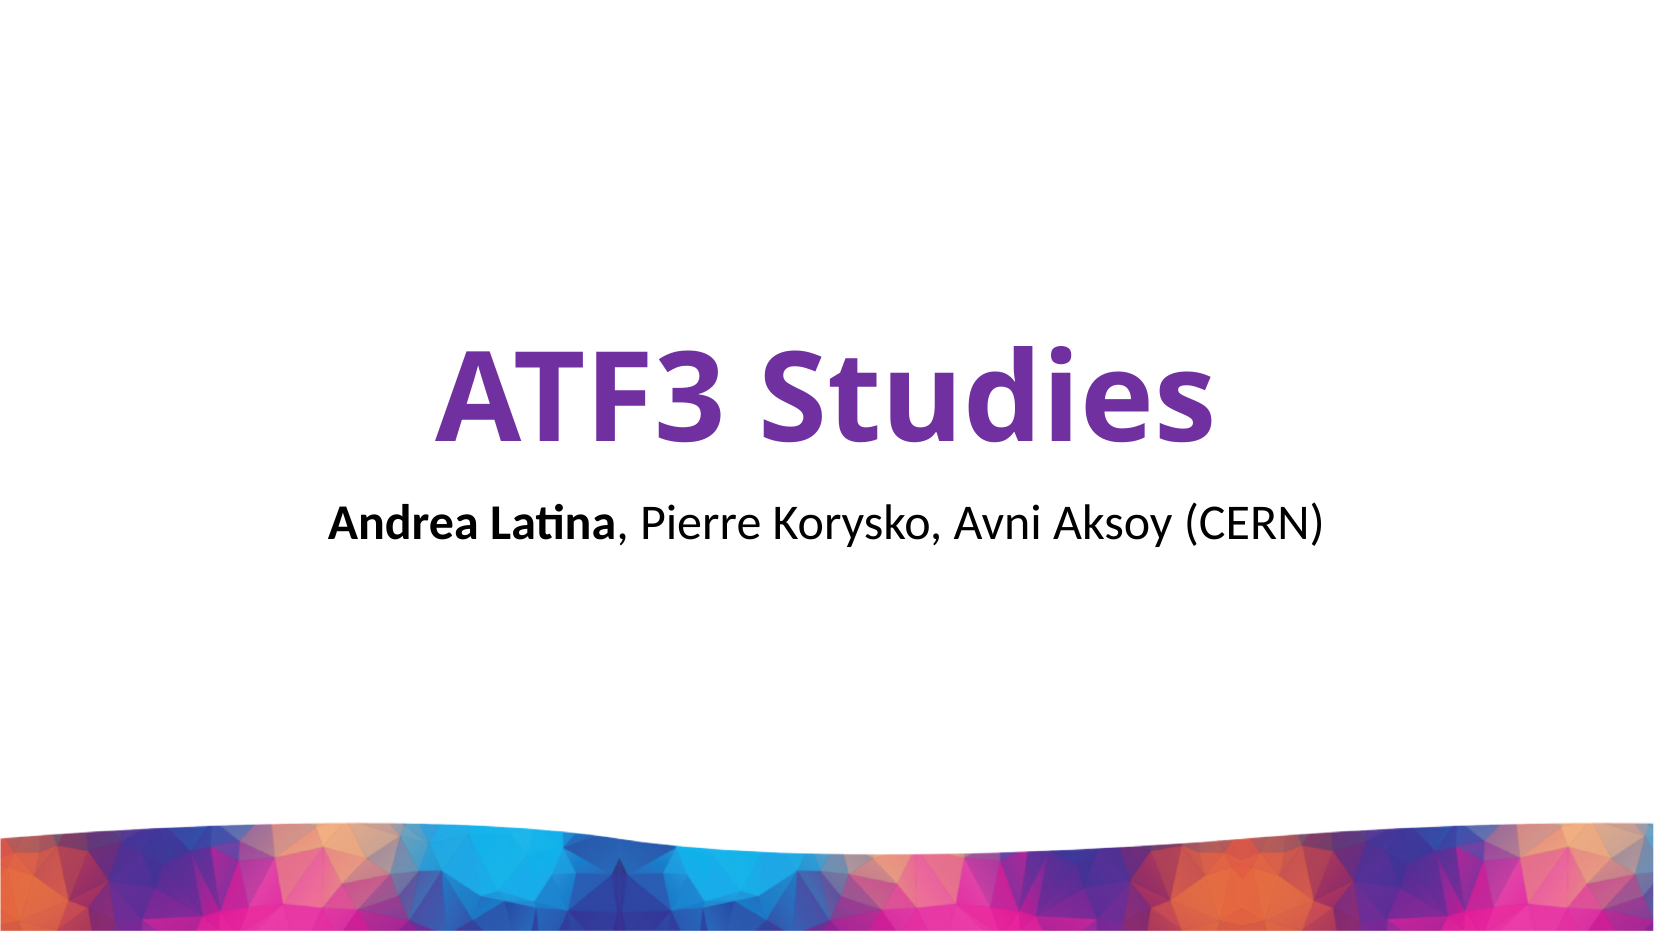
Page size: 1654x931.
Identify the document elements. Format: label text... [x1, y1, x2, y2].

subtitle Andrea Latina, Pierre Korysko, Avni Aksoy (CERN) [206, 488, 1447, 713]
picture [2, 823, 1653, 930]
title ATF3 Studies [206, 152, 1447, 476]
